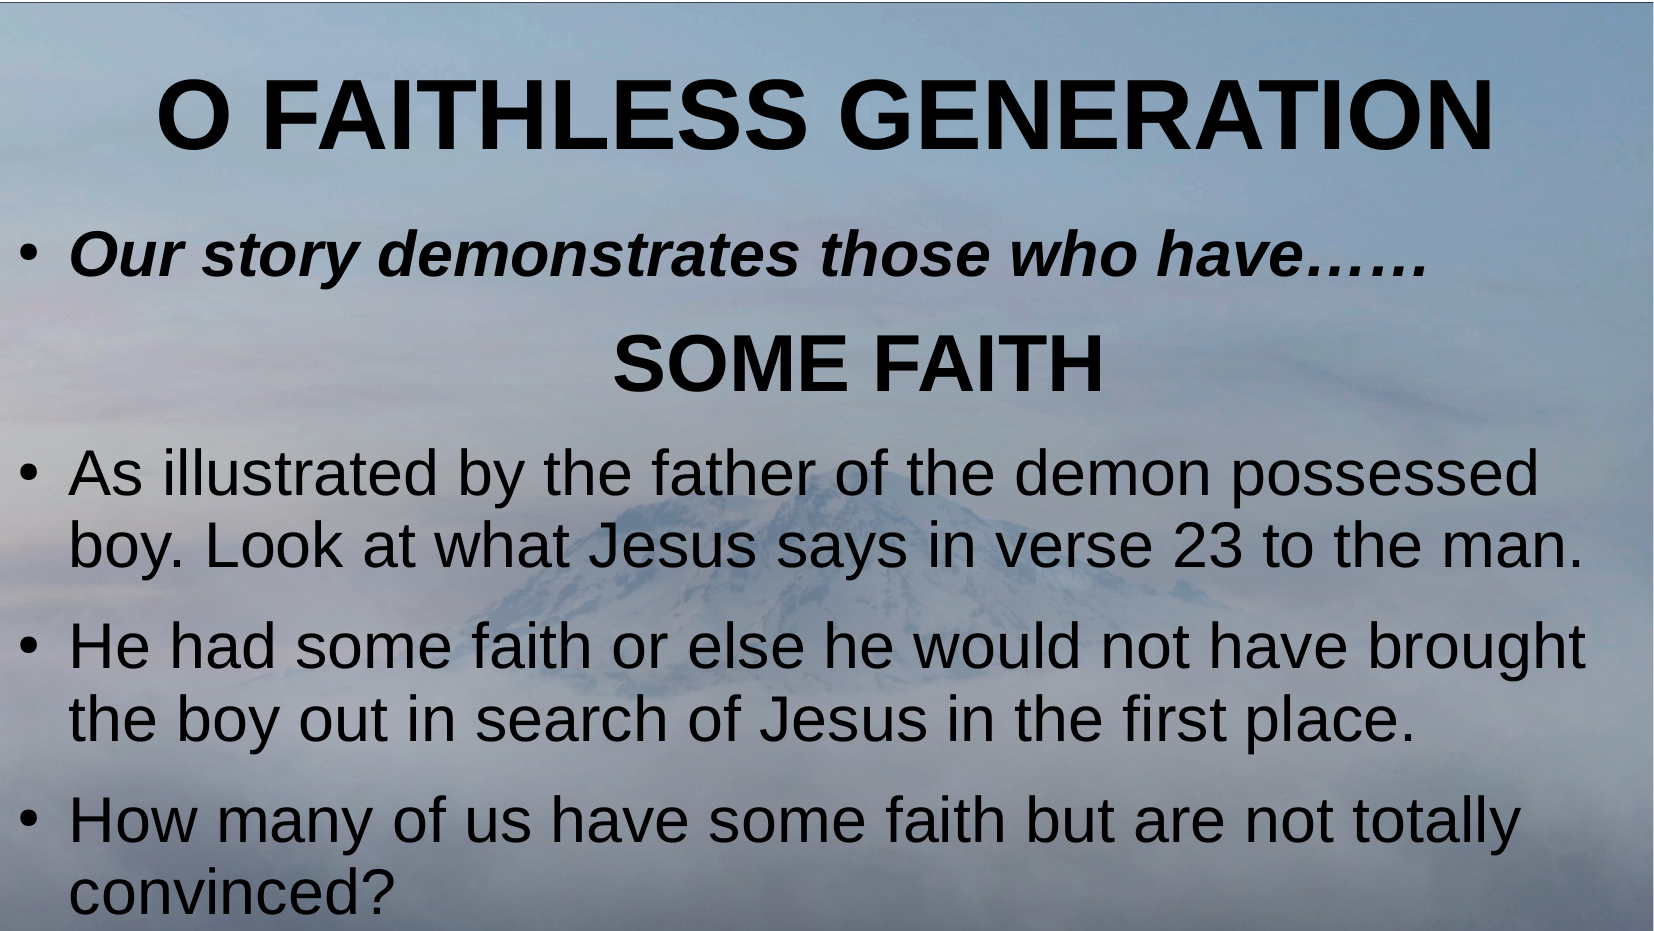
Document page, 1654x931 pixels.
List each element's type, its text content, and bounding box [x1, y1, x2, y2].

list Our story demonstrates those who have…… SOME FAITH As illustrated by the father of the demon possessed boy. Look at what Jesus says in verse 23 to the man. He had some faith or else he would not have brought the boy out in search of Jesus in the first place. How many of us have some faith but are not totally convinced? [0, 217, 1651, 931]
picture [0, 2, 1654, 931]
title O FAITHLESS GENERATION [82, 37, 1571, 193]
